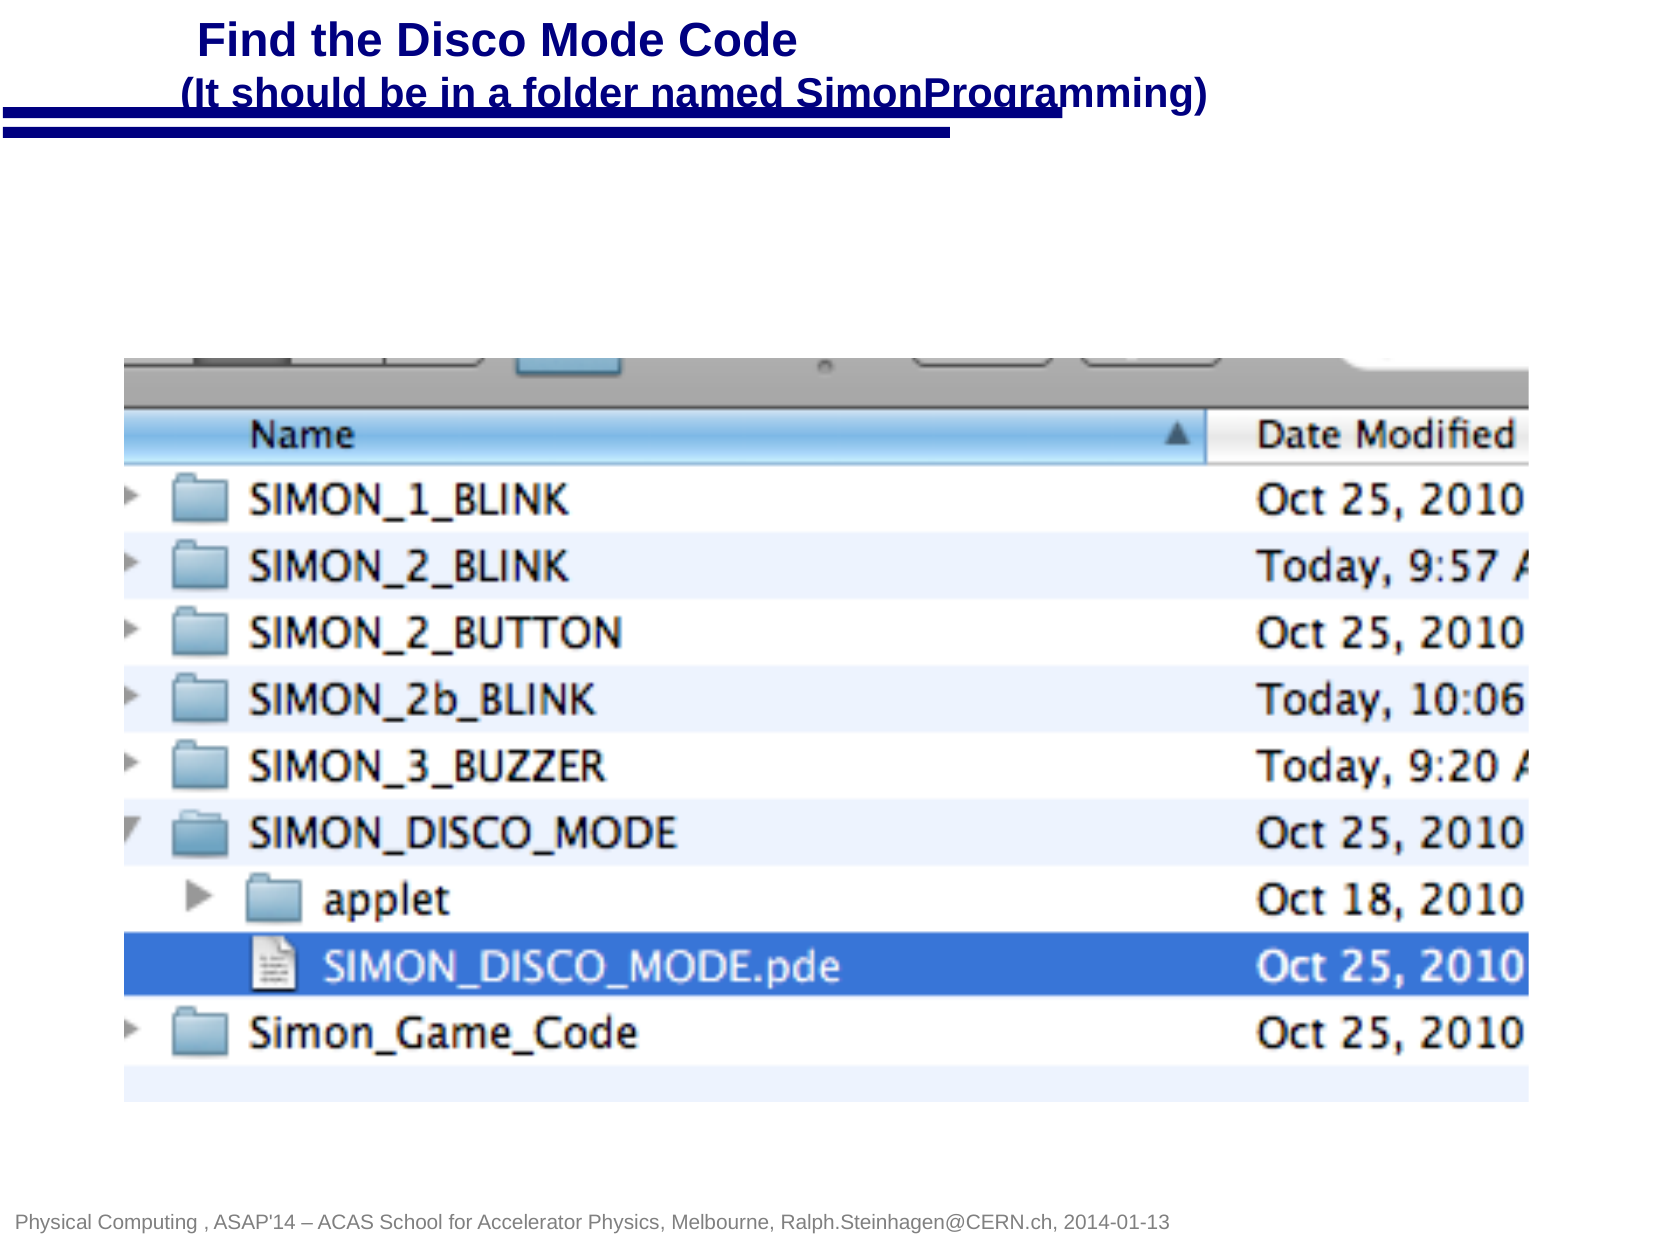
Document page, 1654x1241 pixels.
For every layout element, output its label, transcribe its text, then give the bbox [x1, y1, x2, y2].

picture [124, 358, 1529, 1102]
title Find the Disco Mode Code (It should be in a folder named SimonProgramming) [165, 0, 1578, 124]
